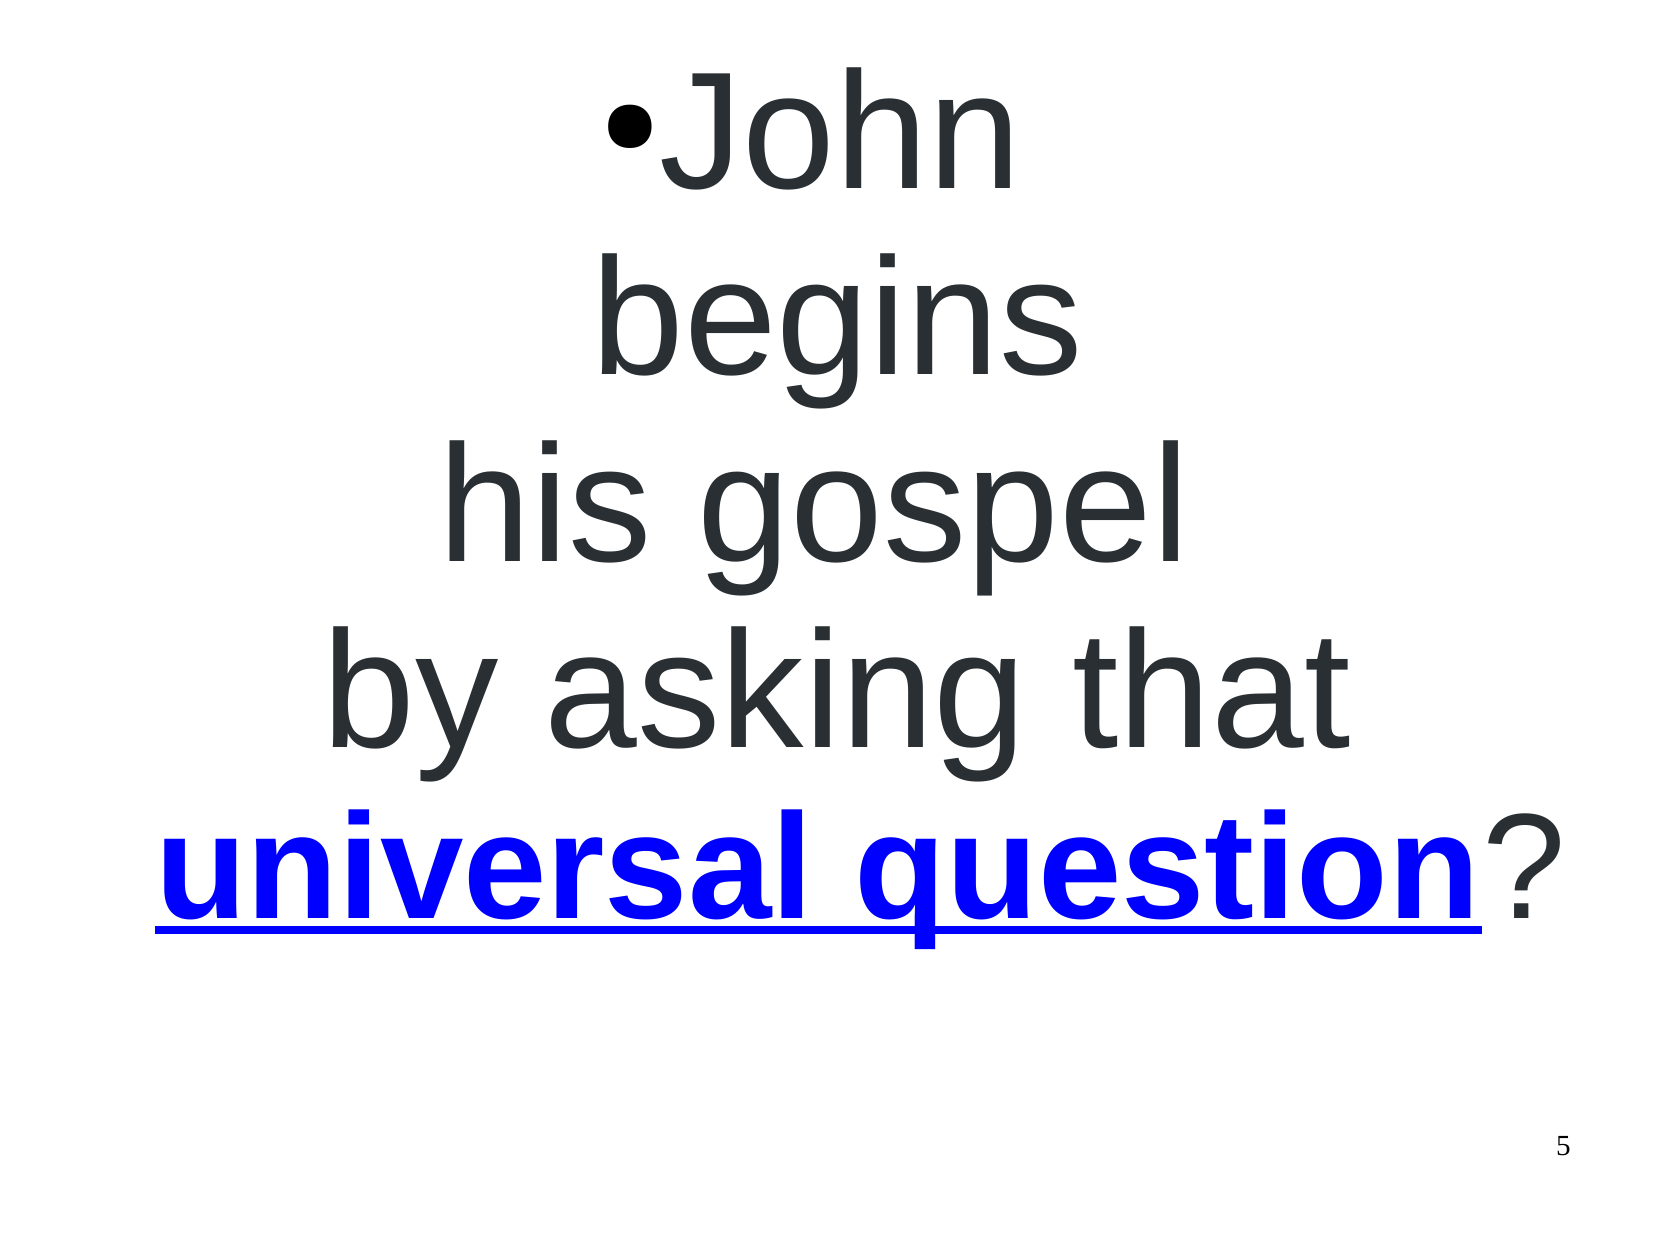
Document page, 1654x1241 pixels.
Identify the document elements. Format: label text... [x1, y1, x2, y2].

list John begins his gospel by asking that universal question? [37, 37, 1613, 1238]
